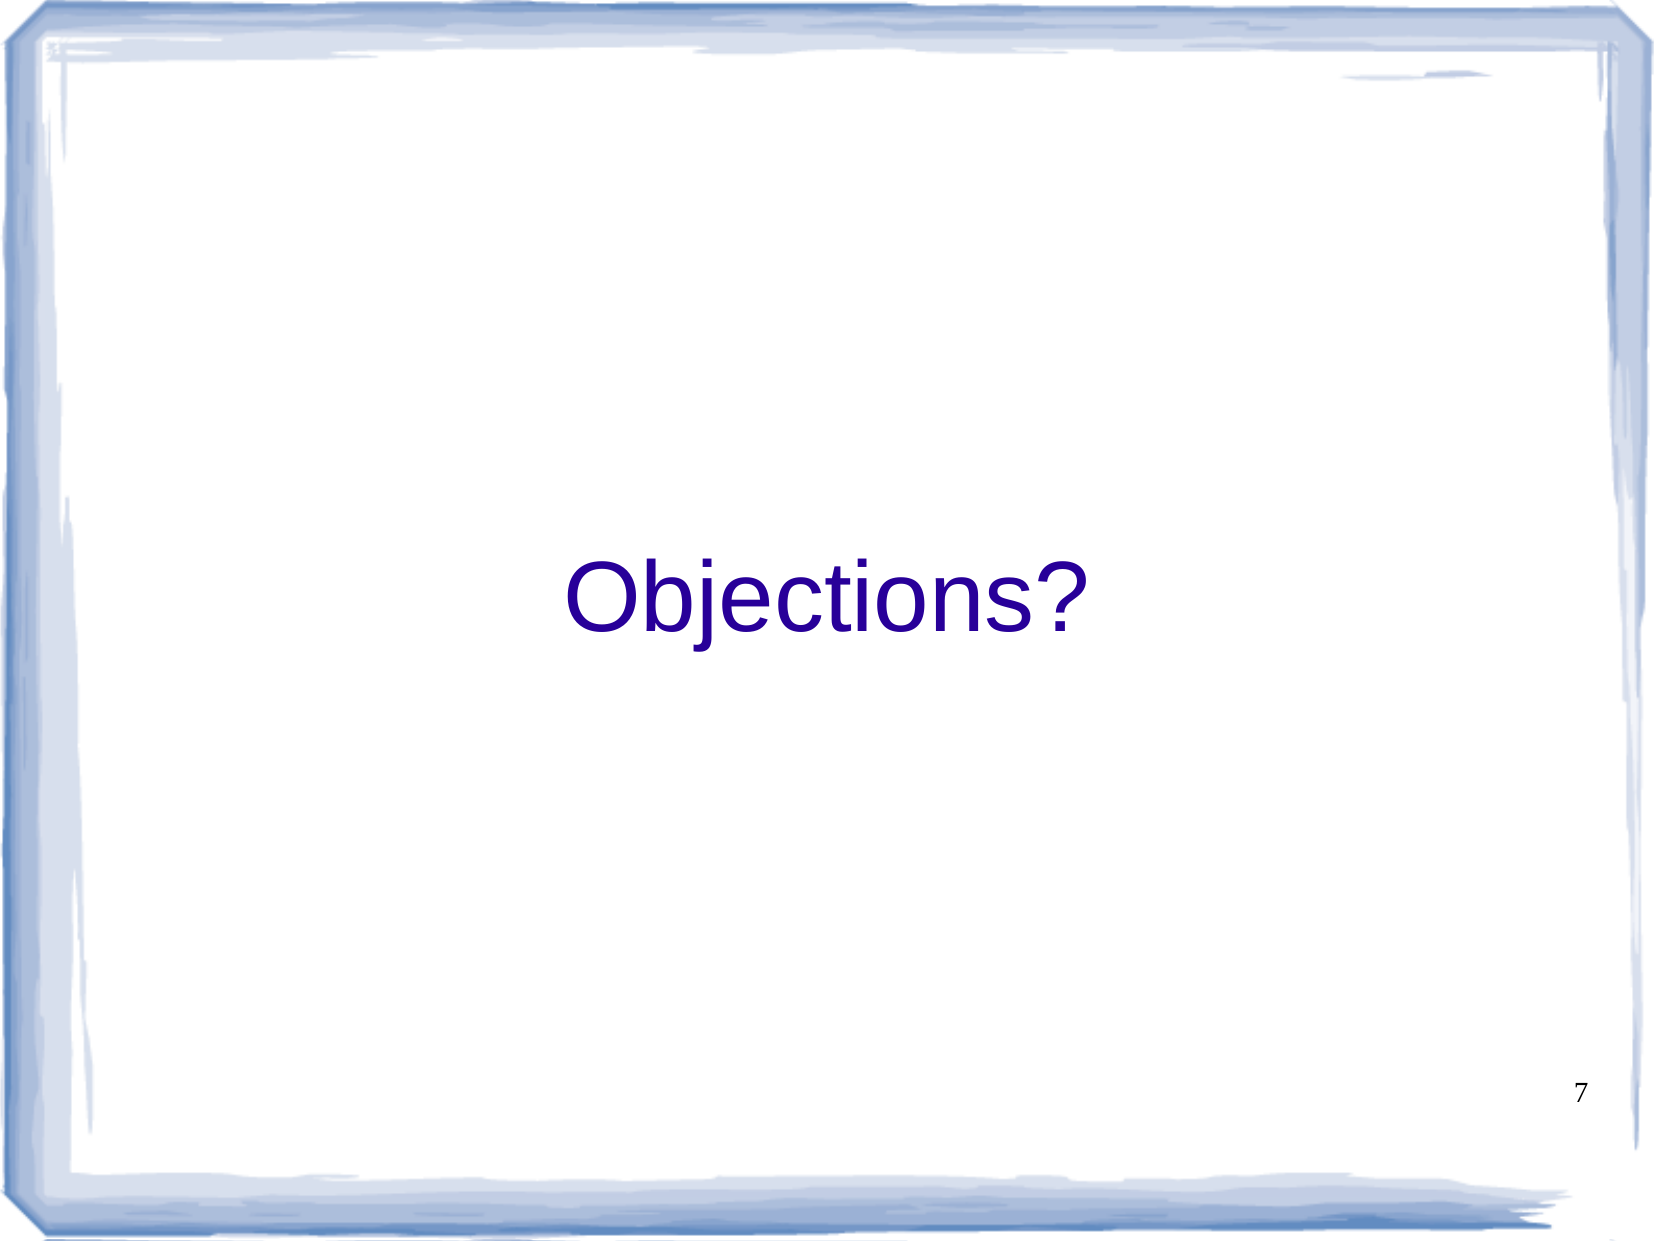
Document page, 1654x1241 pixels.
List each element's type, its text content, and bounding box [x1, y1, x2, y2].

picture [0, 0, 1654, 1241]
subtitle Objections? [82, 49, 1571, 1144]
